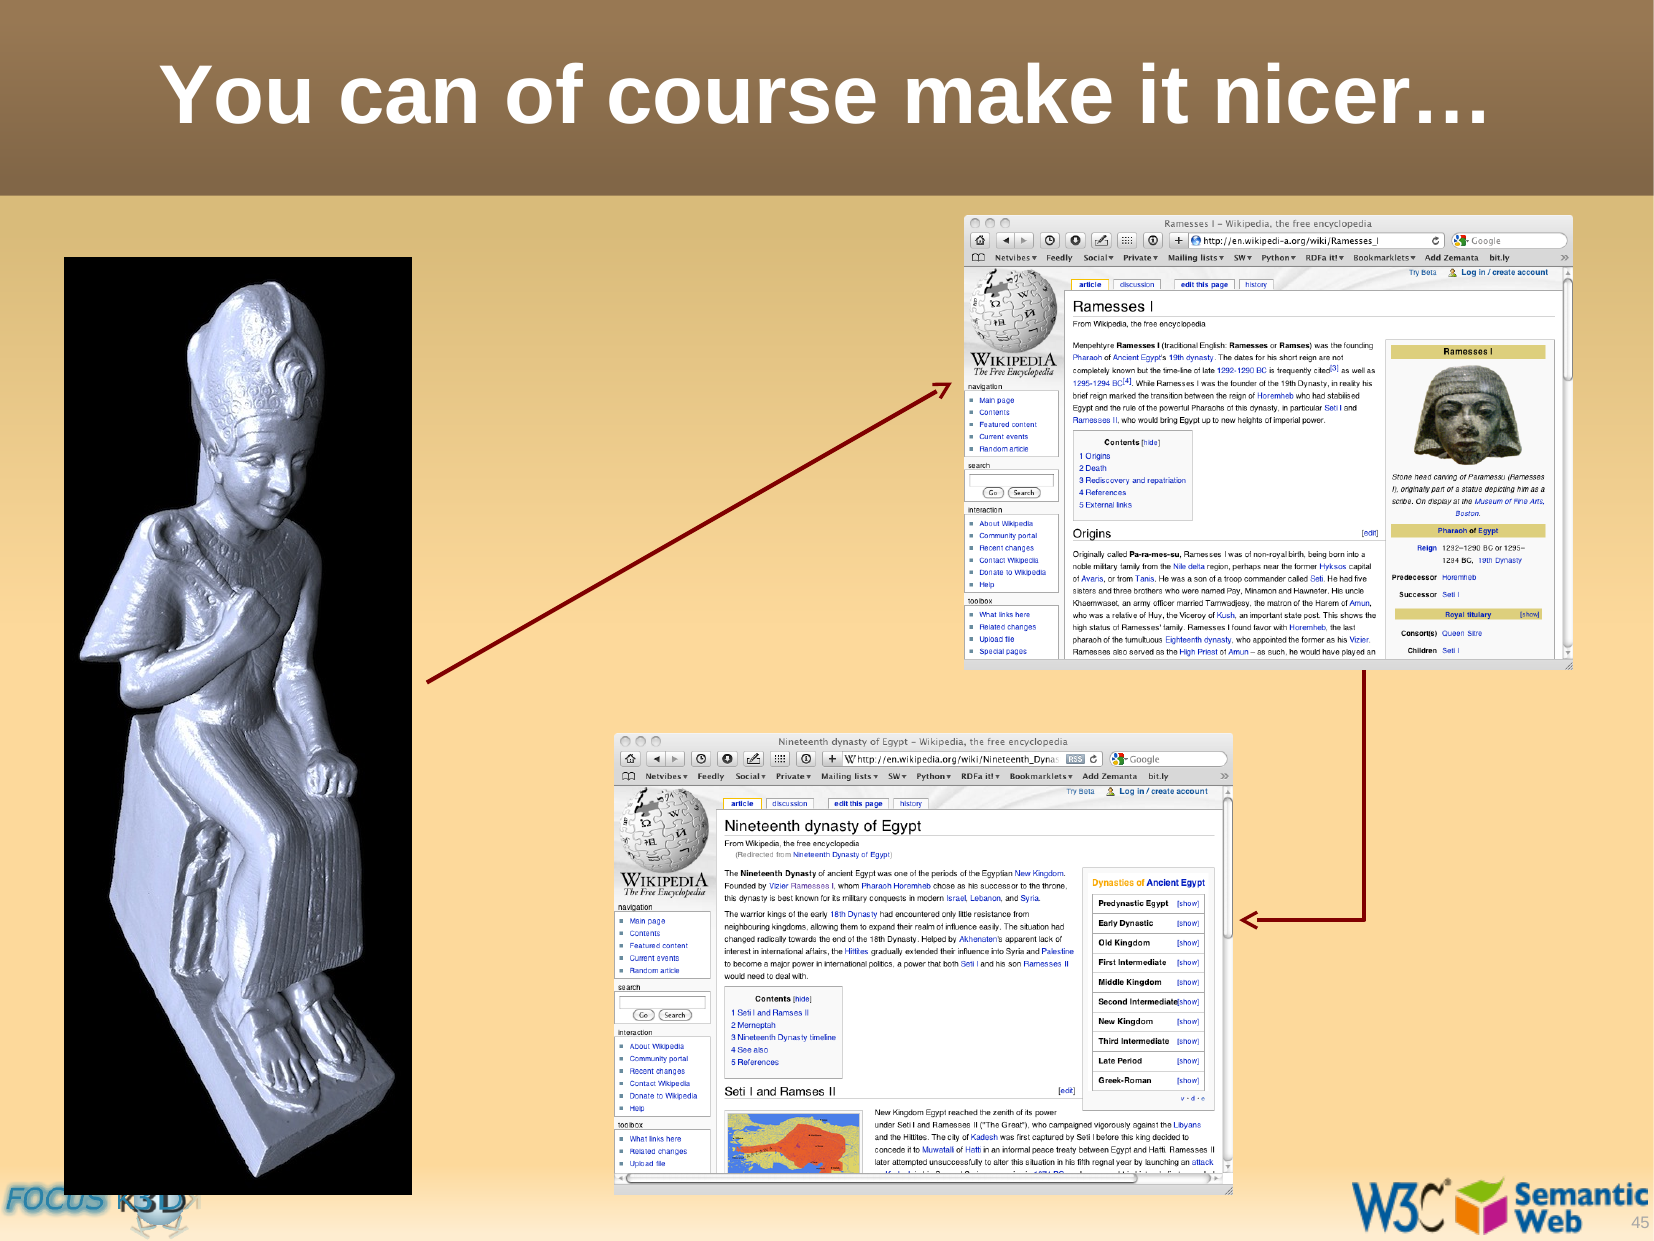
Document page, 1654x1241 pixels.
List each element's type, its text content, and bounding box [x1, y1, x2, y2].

picture [0, 196, 1654, 1241]
title You can of course make it nicer… [0, 0, 1654, 196]
